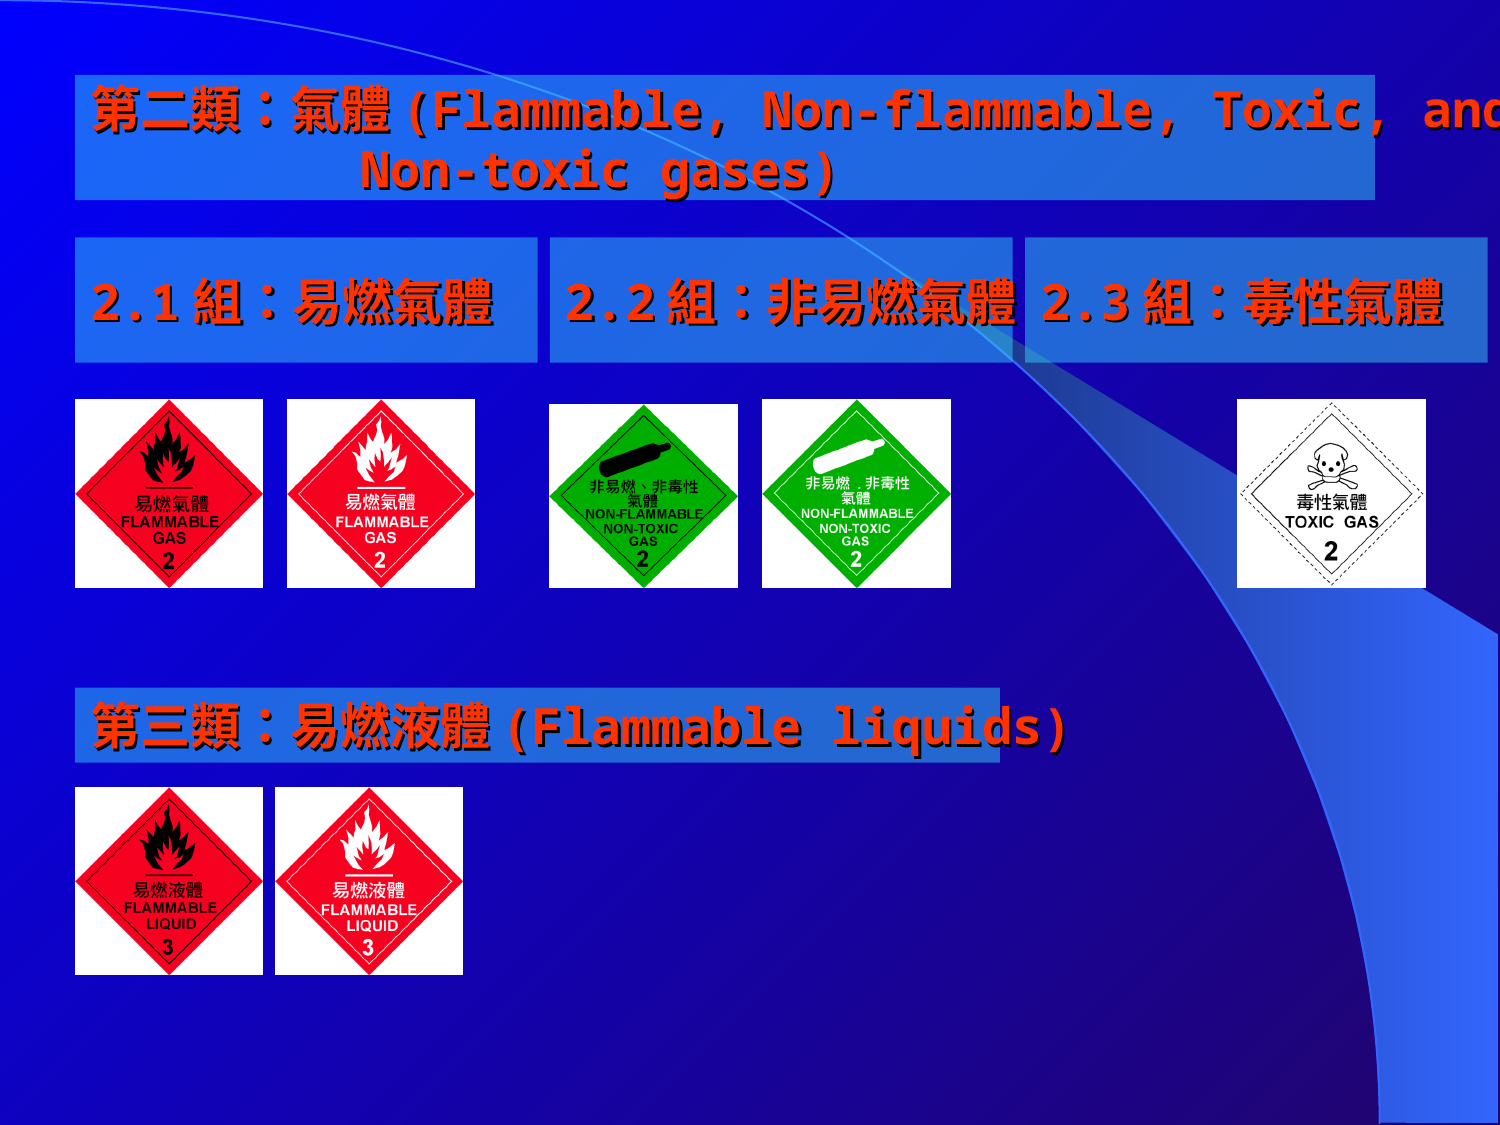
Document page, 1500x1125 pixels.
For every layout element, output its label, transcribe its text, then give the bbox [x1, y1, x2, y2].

picture [275, 787, 463, 976]
picture [1237, 399, 1426, 588]
text_box 第二類：氣體(Flammable, Non-flammable, Toxic, and Non-toxic gases) [75, 75, 1375, 200]
picture [75, 787, 263, 976]
text_box 2.1組：易燃氣體 [75, 237, 538, 363]
picture [75, 399, 263, 588]
text_box 第三類：易燃液體(Flammable liquids) [75, 688, 1000, 763]
picture [762, 399, 951, 588]
picture [549, 404, 738, 588]
text_box 2.2組：非易燃氣體 [550, 237, 1013, 363]
text_box 2.3組：毒性氣體 [1025, 237, 1488, 363]
picture [287, 399, 475, 588]
